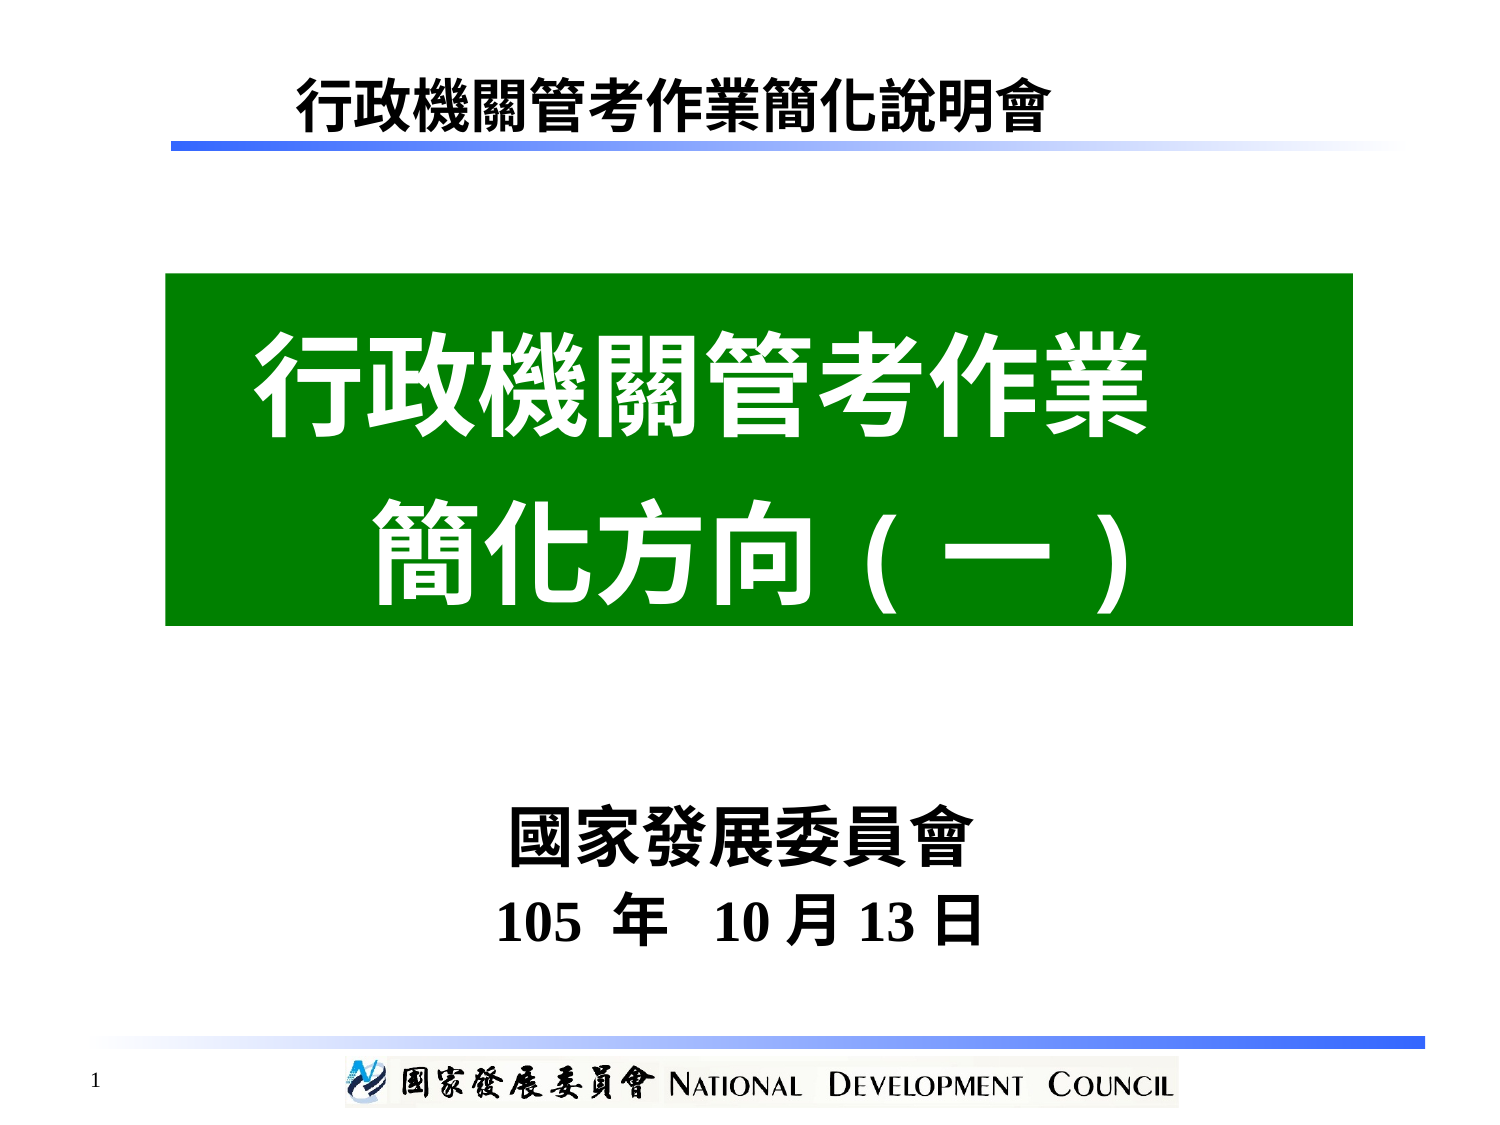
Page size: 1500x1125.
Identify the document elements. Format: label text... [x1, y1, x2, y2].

text_box 1 [75, 1058, 426, 1103]
text_box 行政機關管考作業 簡化方向(一) [165, 273, 1353, 614]
text_box 國家發展委員會 105 年 10月13日 [197, 786, 1286, 962]
text_box 行政機關管考作業簡化說明會 [281, 7, 1202, 147]
text_box 20 [1259, 1036, 1263, 1048]
